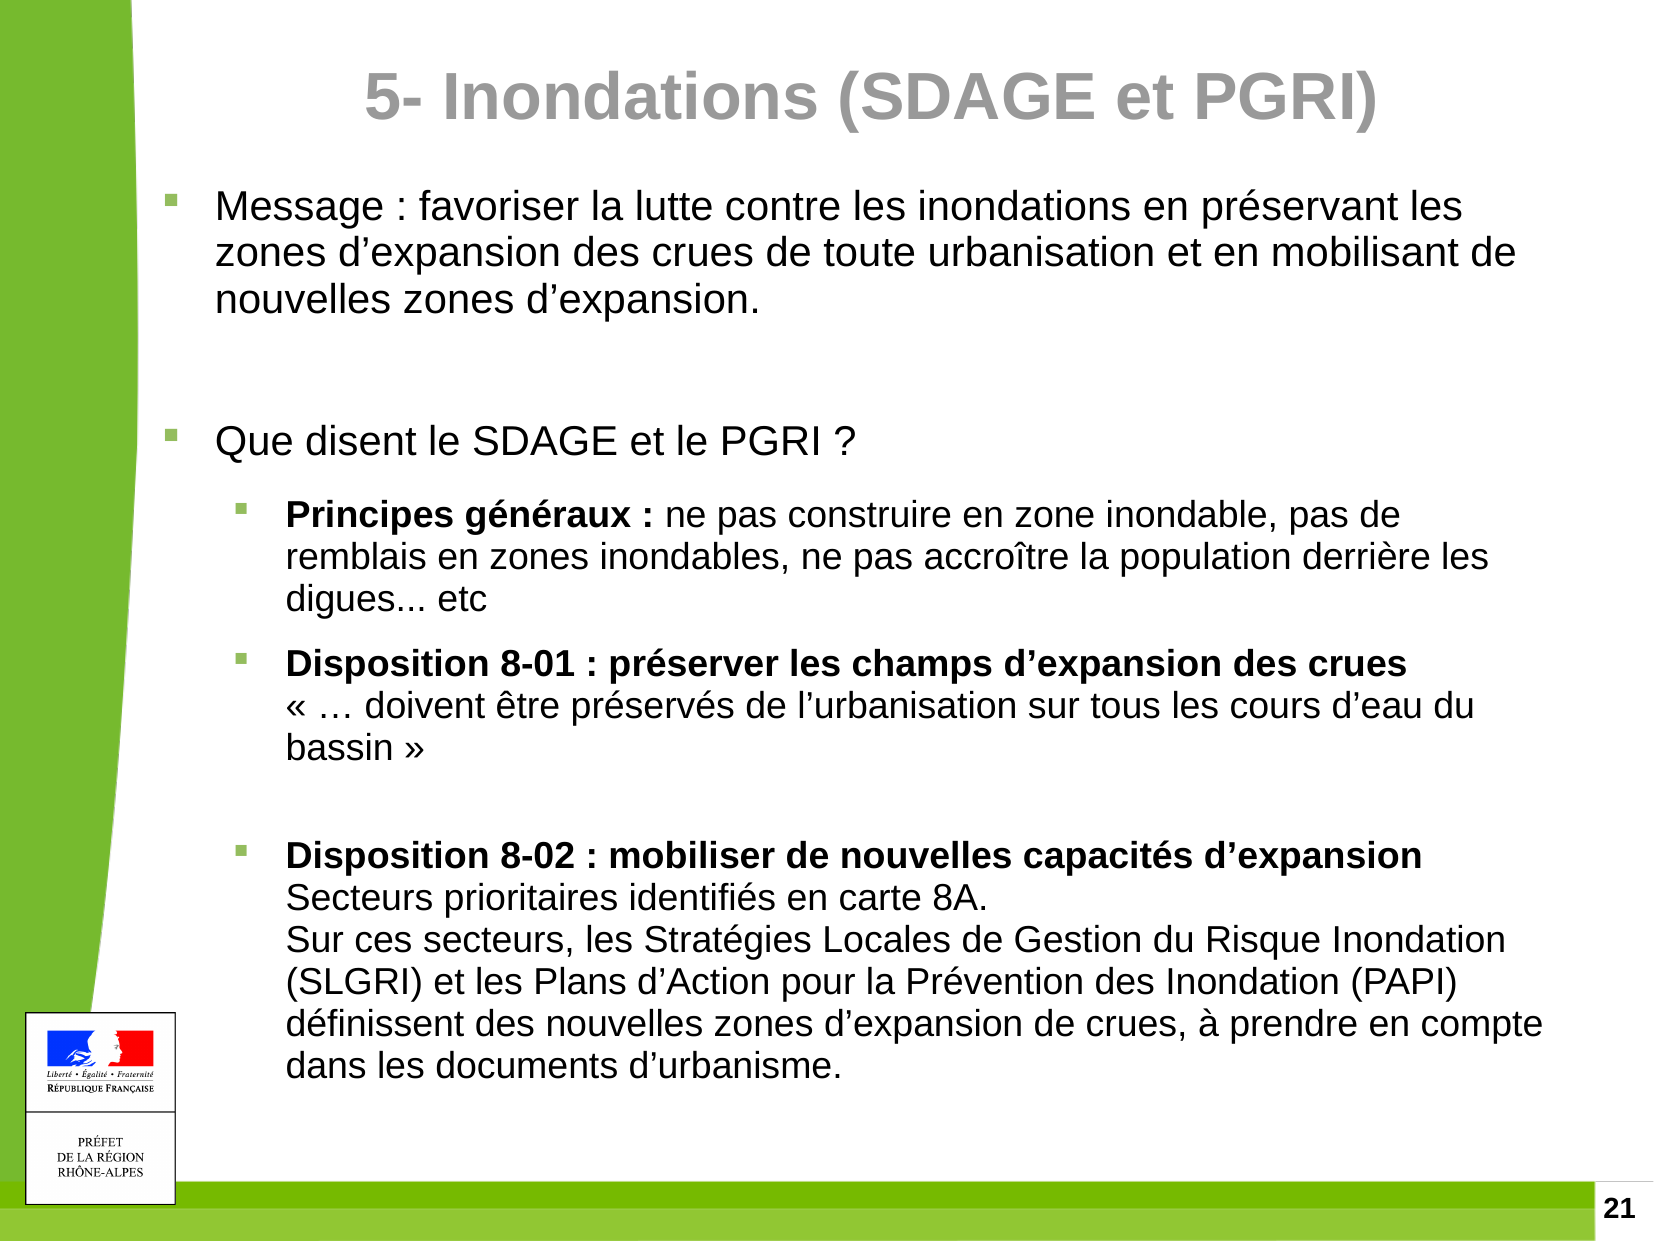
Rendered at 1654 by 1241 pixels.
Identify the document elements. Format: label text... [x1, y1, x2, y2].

list Message : favoriser la lutte contre les inondations en préservant les zones d’expansion des crues de toute urbanisation et en mobilisant de nouvelles zones d’expansion. Que disent le SDAGE et le PGRI ? Principes généraux : ne pas construire en zone inondable, pas de remblais en zones inondables, ne pas accroître la population derrière les digues... etc Disposition 8-01 : préserver les champs d’expansion des crues « … doivent être préservés de l’urbanisation sur tous les cours d’eau du bassin » Disposition 8-02 : mobiliser de nouvelles capacités d’expansion Secteurs prioritaires identifiés en carte 8A. Sur ces secteurs, les Stratégies Locales de Gestion du Risque Inondation (SLGRI) et les Plans d’Action pour la Prévention des Inondation (PAPI) définissent des nouvelles zones d’expansion de crues, à prendre en compte dans les documents d’urbanisme. [143, 182, 1552, 1152]
picture [0, 0, 1654, 1241]
title 5- Inondations (SDAGE et PGRI) [155, 0, 1590, 193]
